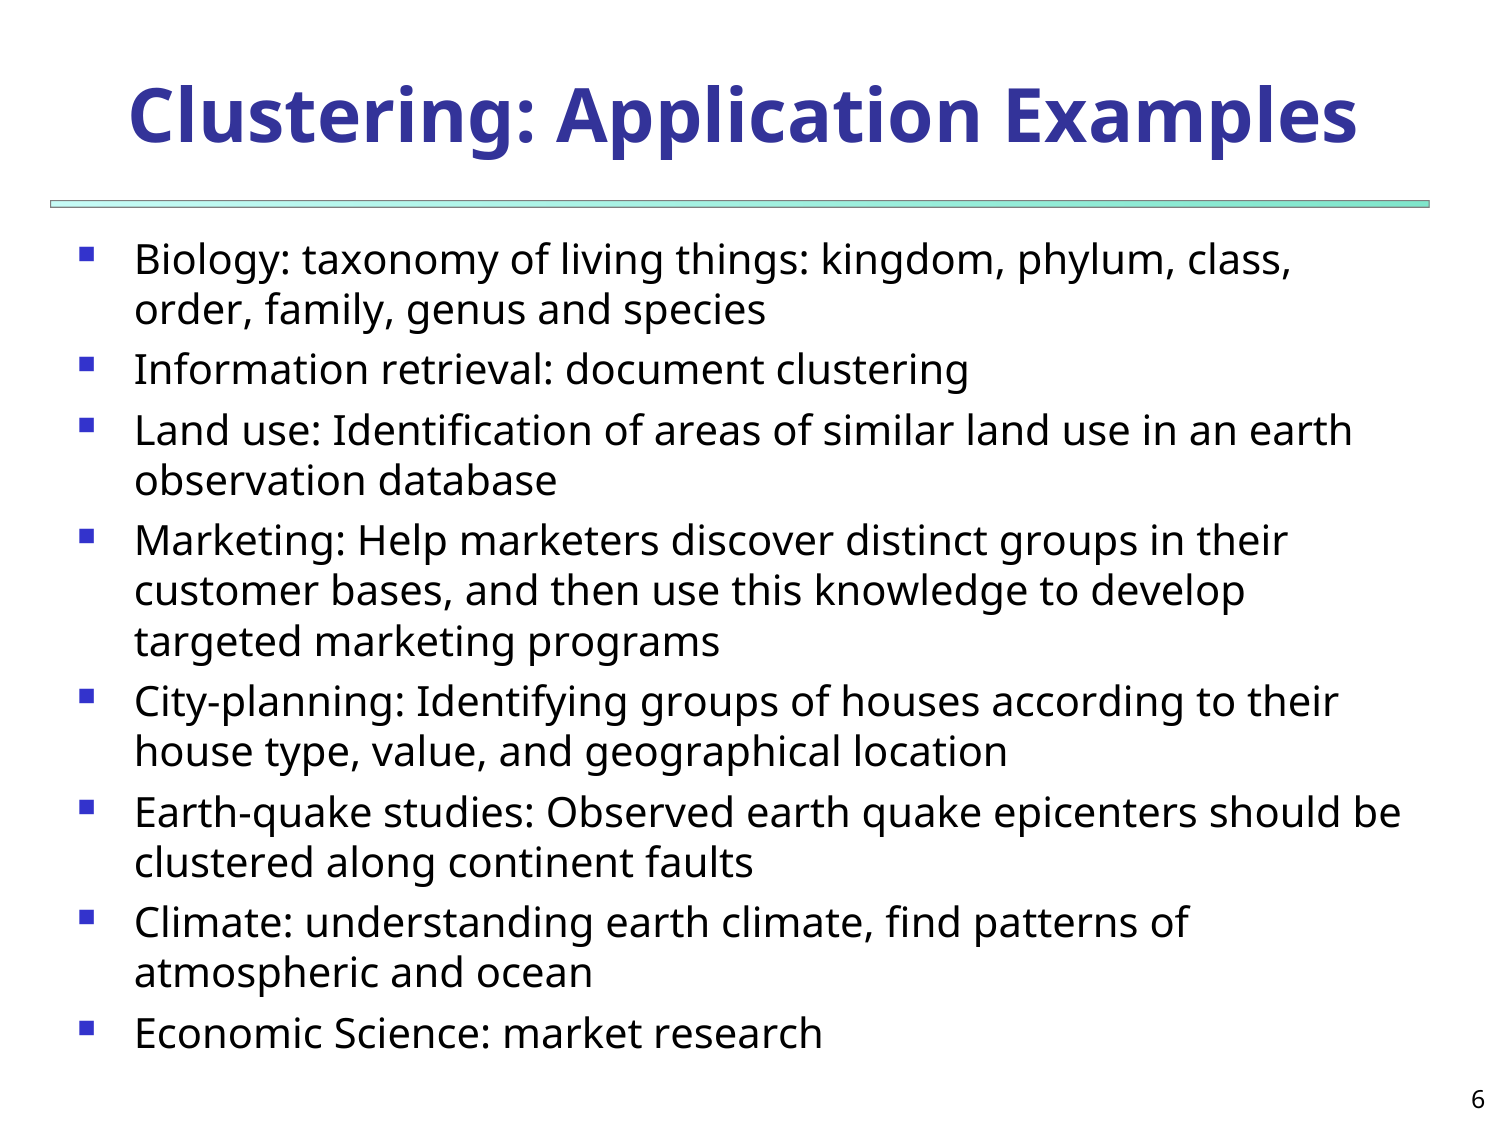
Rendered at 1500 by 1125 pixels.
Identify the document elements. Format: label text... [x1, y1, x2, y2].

text_box 18 [1187, 1062, 1500, 1125]
list Biology: taxonomy of living things: kingdom, phylum, class, order, family, genus and species Information retrieval: document clustering Land use: Identification of areas of similar land use in an earth observation database Marketing: Help marketers discover distinct groups in their customer bases, and then use this knowledge to develop targeted marketing programs City-planning: Identifying groups of houses according to their house type, value, and geographical location Earth-quake studies: Observed earth quake epicenters should be clustered along continent faults Climate: understanding earth climate, find patterns of atmospheric and ocean Economic Science: market research [62, 224, 1438, 1075]
title Clustering: Application Examples [24, 50, 1463, 176]
